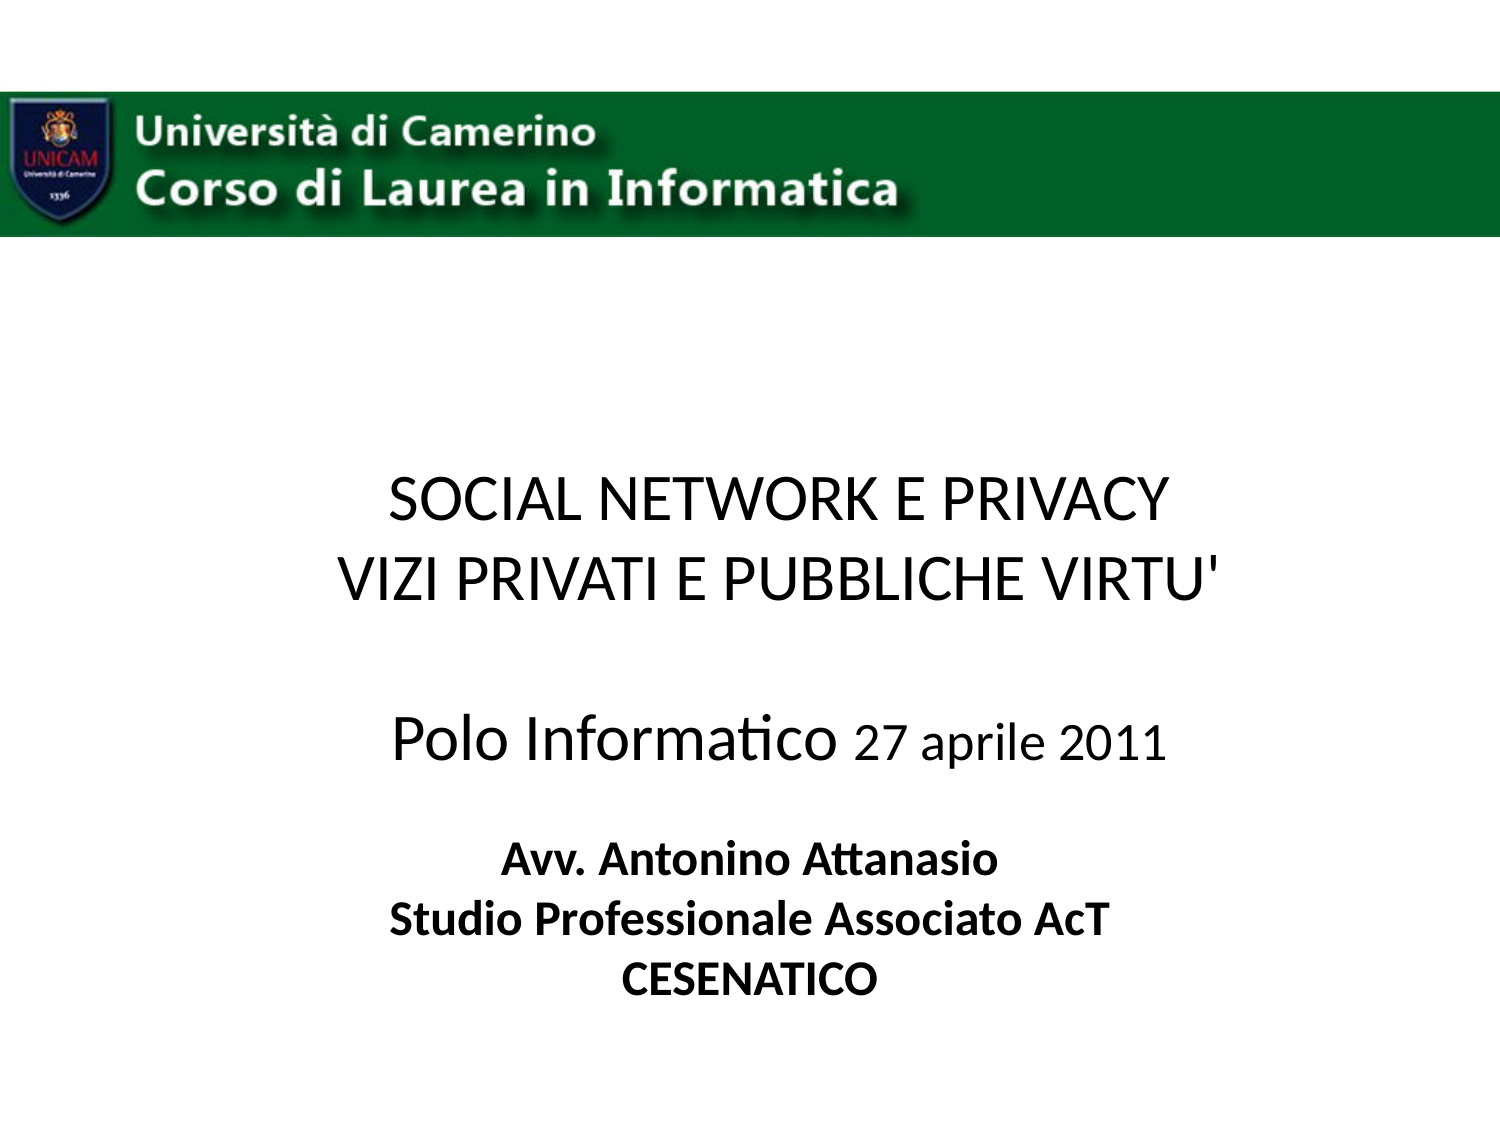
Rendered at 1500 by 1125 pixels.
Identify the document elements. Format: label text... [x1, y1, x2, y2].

picture [0, 86, 1500, 237]
text_box Avv. Antonino Attanasio Studio Professionale Associato AcT CESENATICO [224, 810, 1275, 925]
title SOCIAL NETWORK E PRIVACY VIZI PRIVATI E PUBBLICHE VIRTU' Polo Informatico 27 aprile 2011 [142, 439, 1418, 782]
